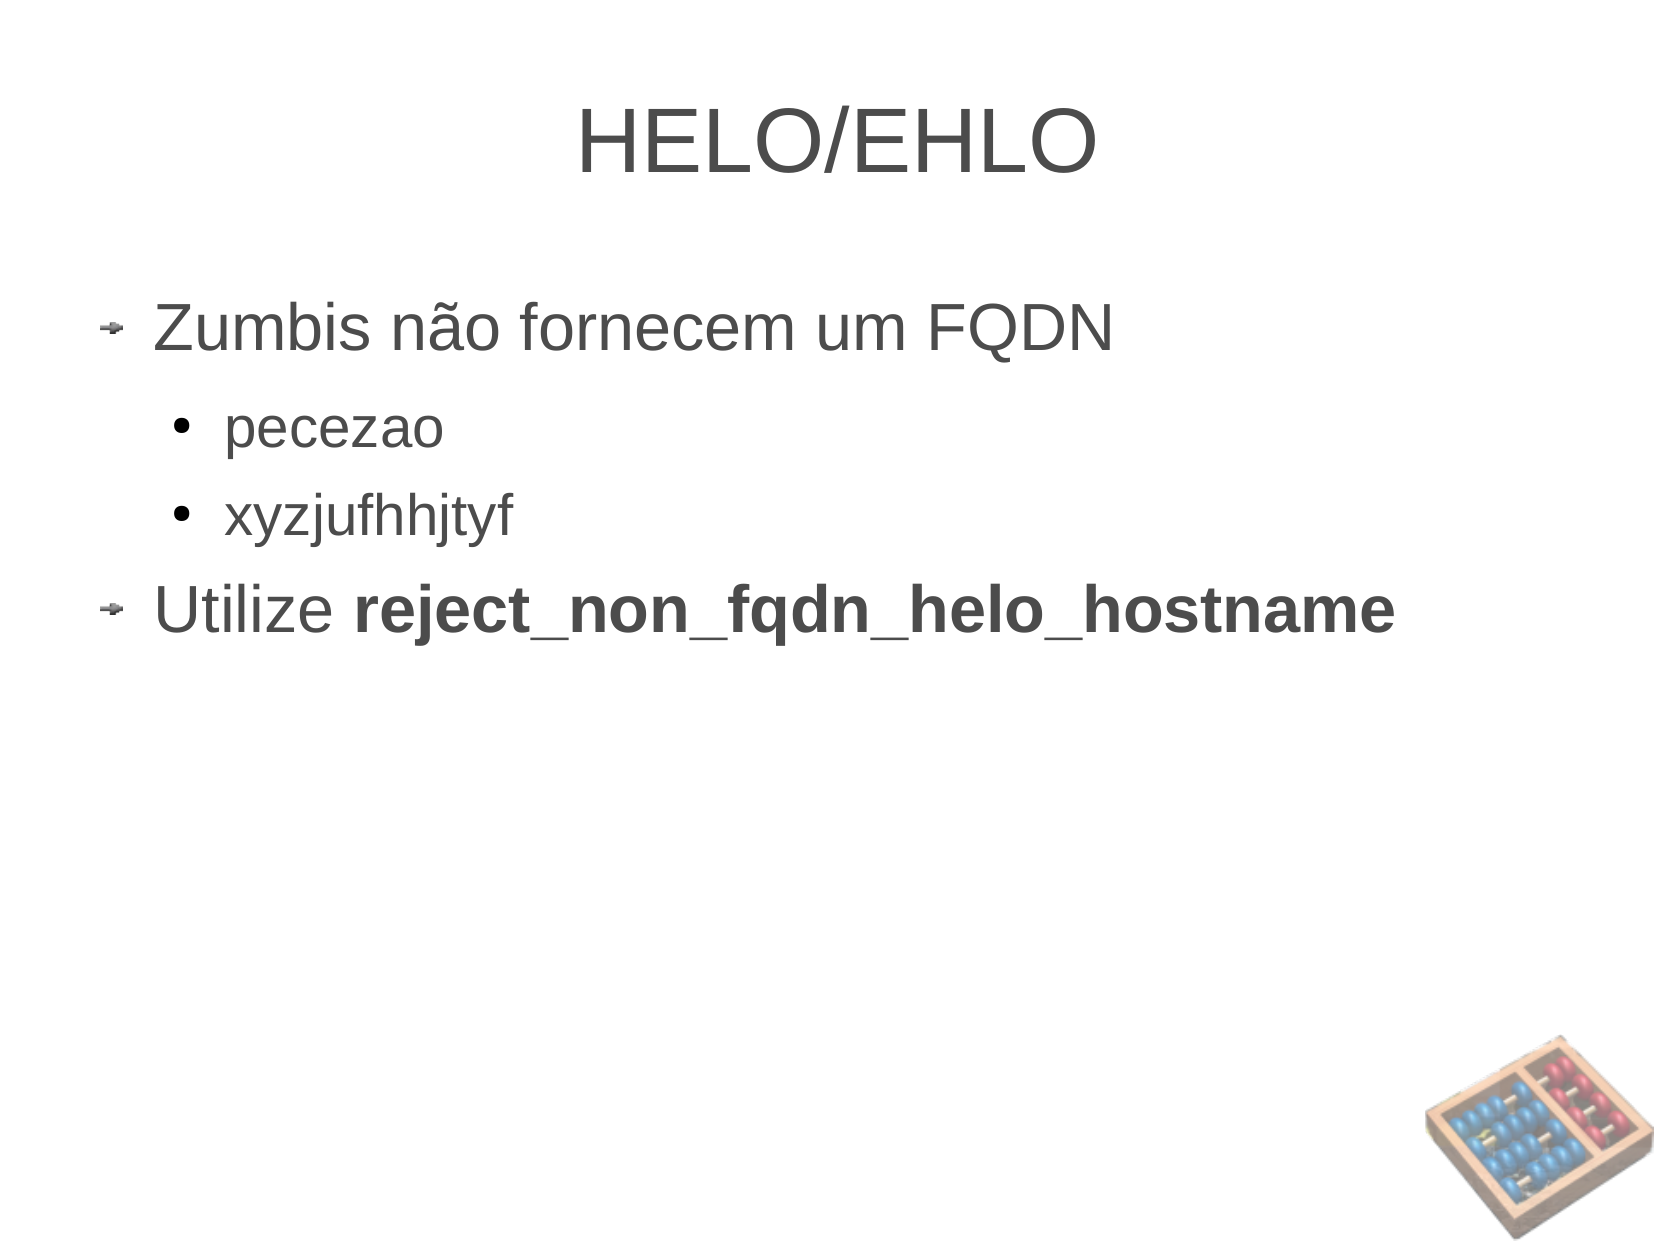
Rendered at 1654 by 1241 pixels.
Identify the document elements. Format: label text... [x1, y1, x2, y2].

title HELO/EHLO [75, 37, 1601, 245]
list Zumbis não fornecem um FQDN pecezao xyzjufhhjtyf Utilize reject_non_fqdn_helo_hostname [82, 290, 1571, 1109]
